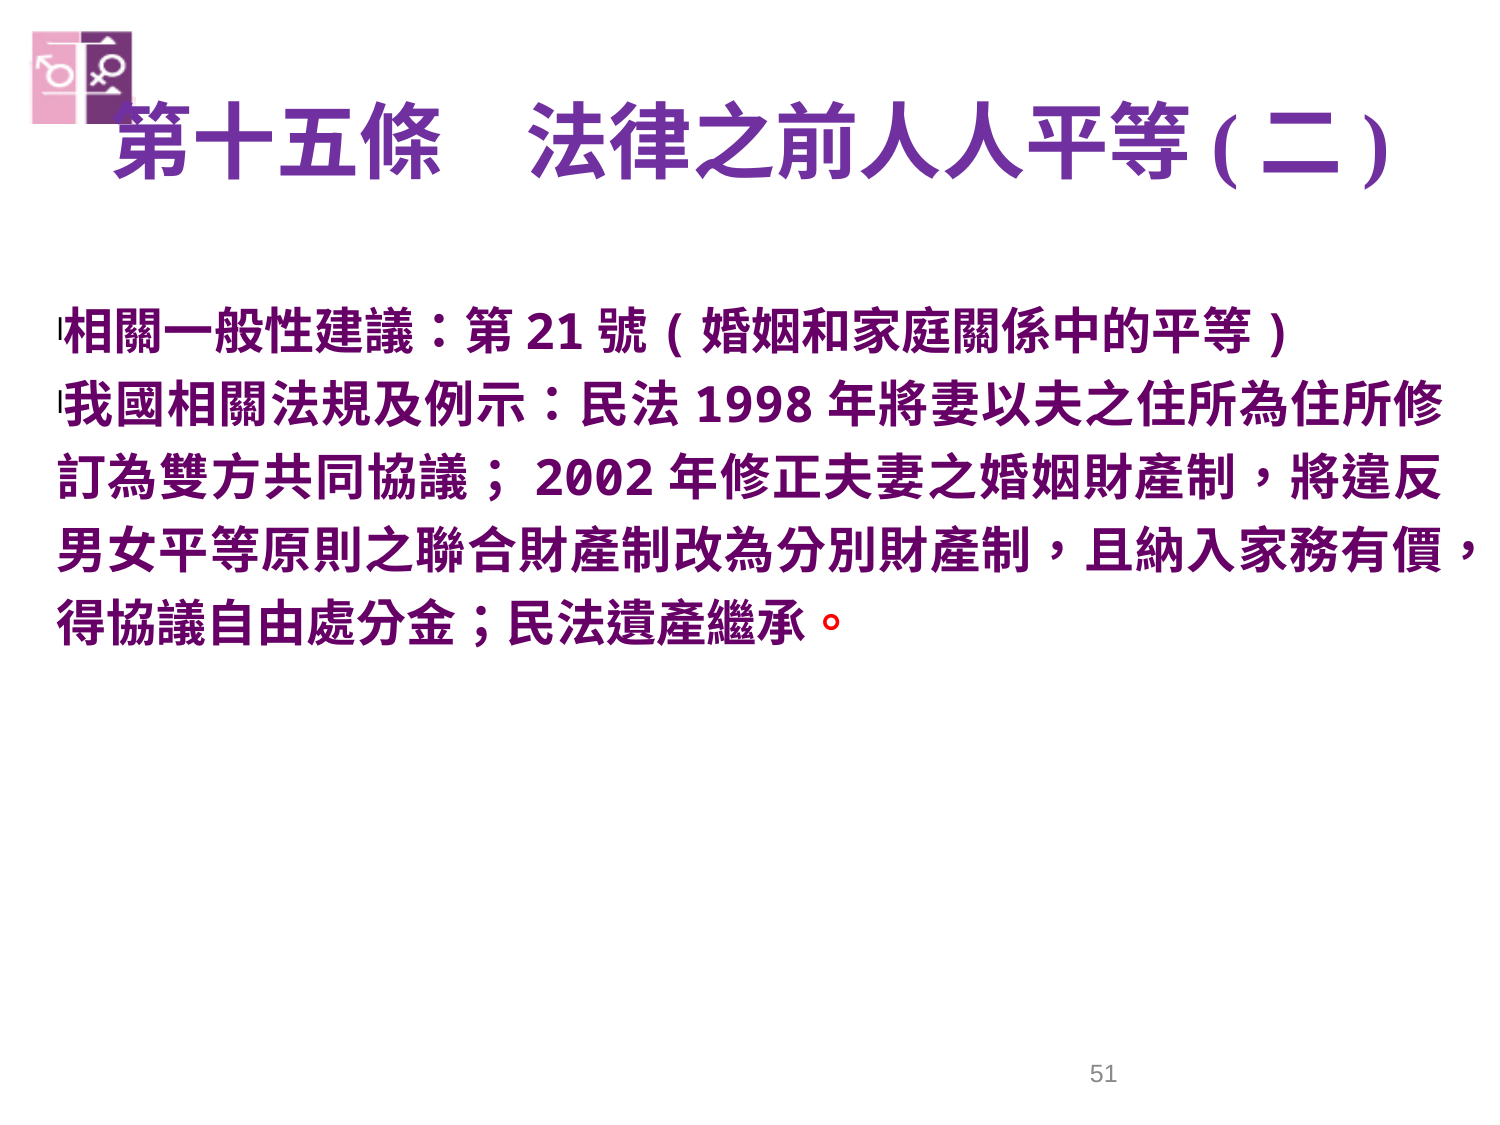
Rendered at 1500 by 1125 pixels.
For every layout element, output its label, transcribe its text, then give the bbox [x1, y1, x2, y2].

title 第十五條 法律之前人人平等(二) [75, 45, 1426, 233]
text_box 相關一般性建議：第21號(婚姻和家庭關係中的平等) 我國相關法規及例示：民法1998年將妻以夫之住所為住所修訂為雙方共同協議；2002年修正夫妻之婚姻財產制，將違反男女平等原則之聯合財產制改為分別財產制，且納入家務有價，得協議自由處分金；民法遺產繼承。 [41, 279, 1459, 659]
text_box 51 [1074, 1042, 1426, 1103]
